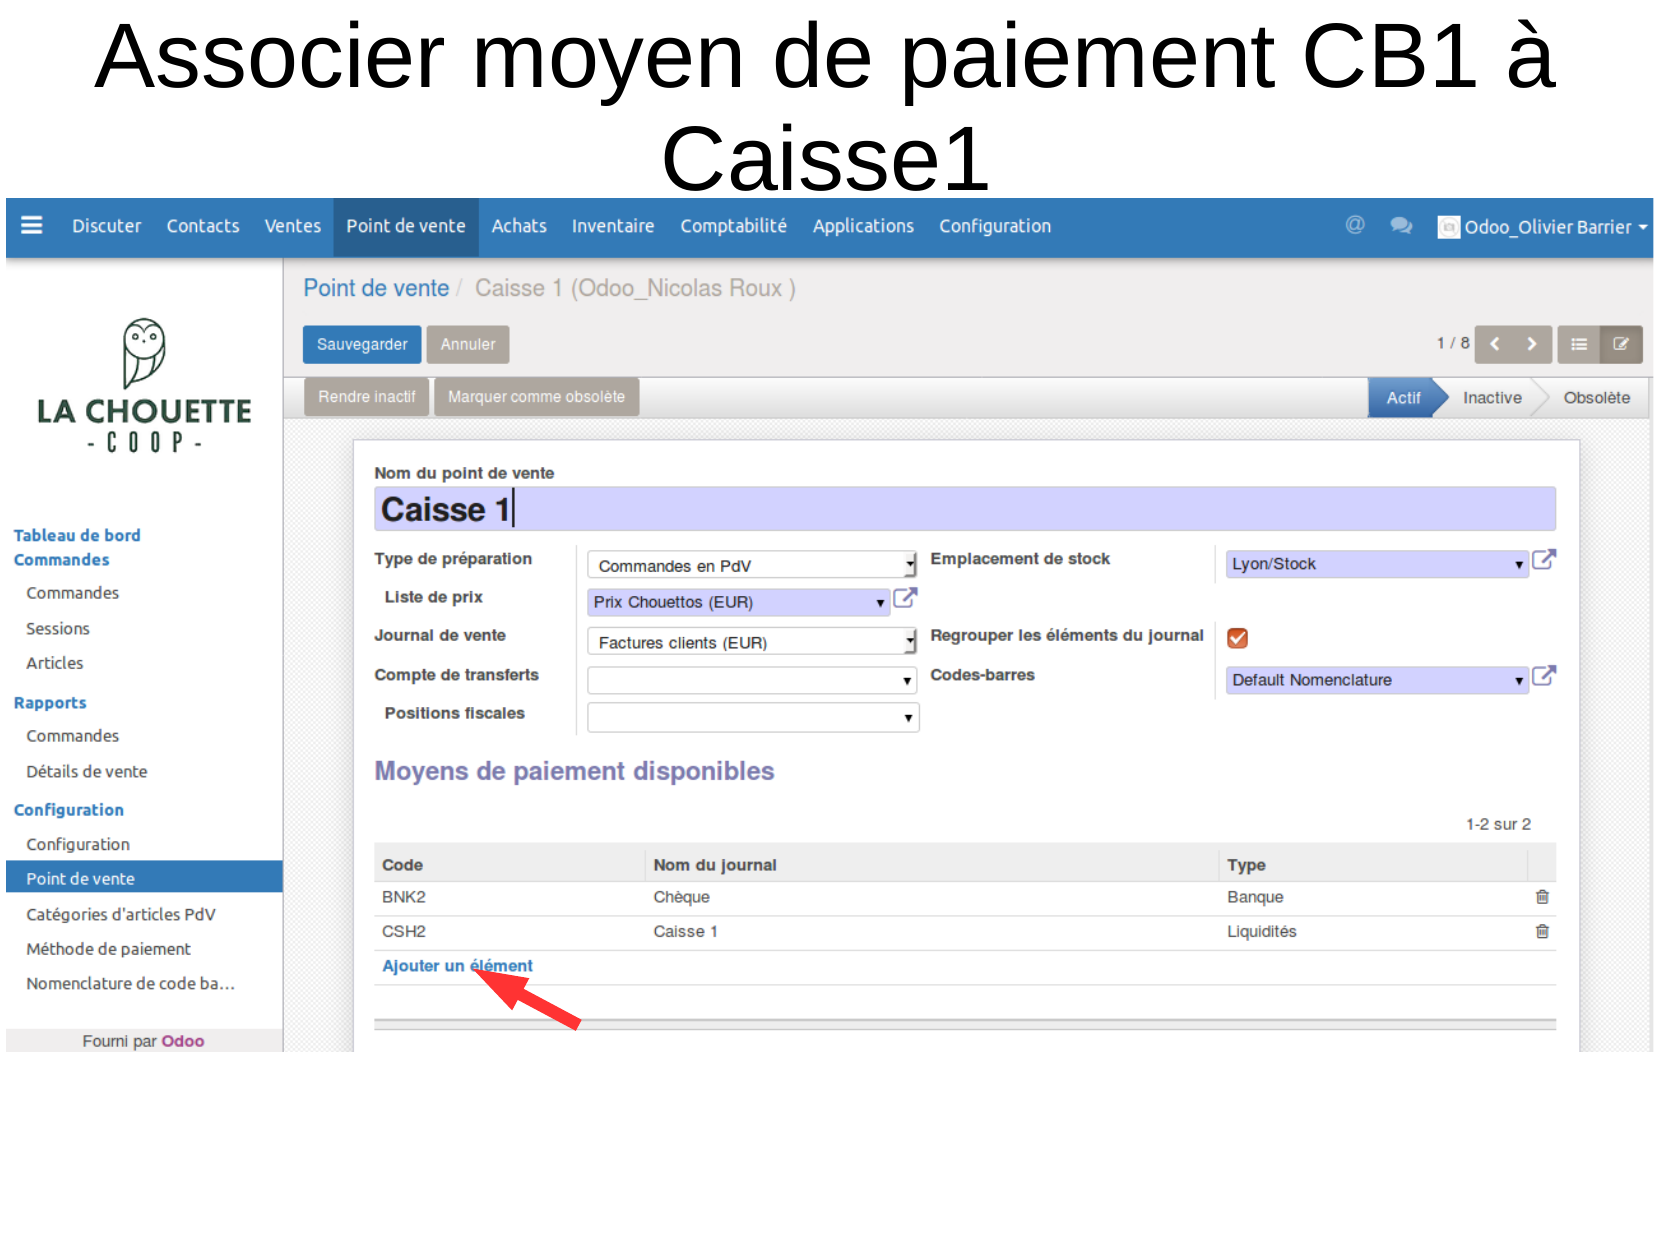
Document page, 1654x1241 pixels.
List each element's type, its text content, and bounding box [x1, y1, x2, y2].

picture [6, 198, 1654, 1052]
title Associer moyen de paiement CB1 à Caisse1 [82, 4, 1571, 198]
